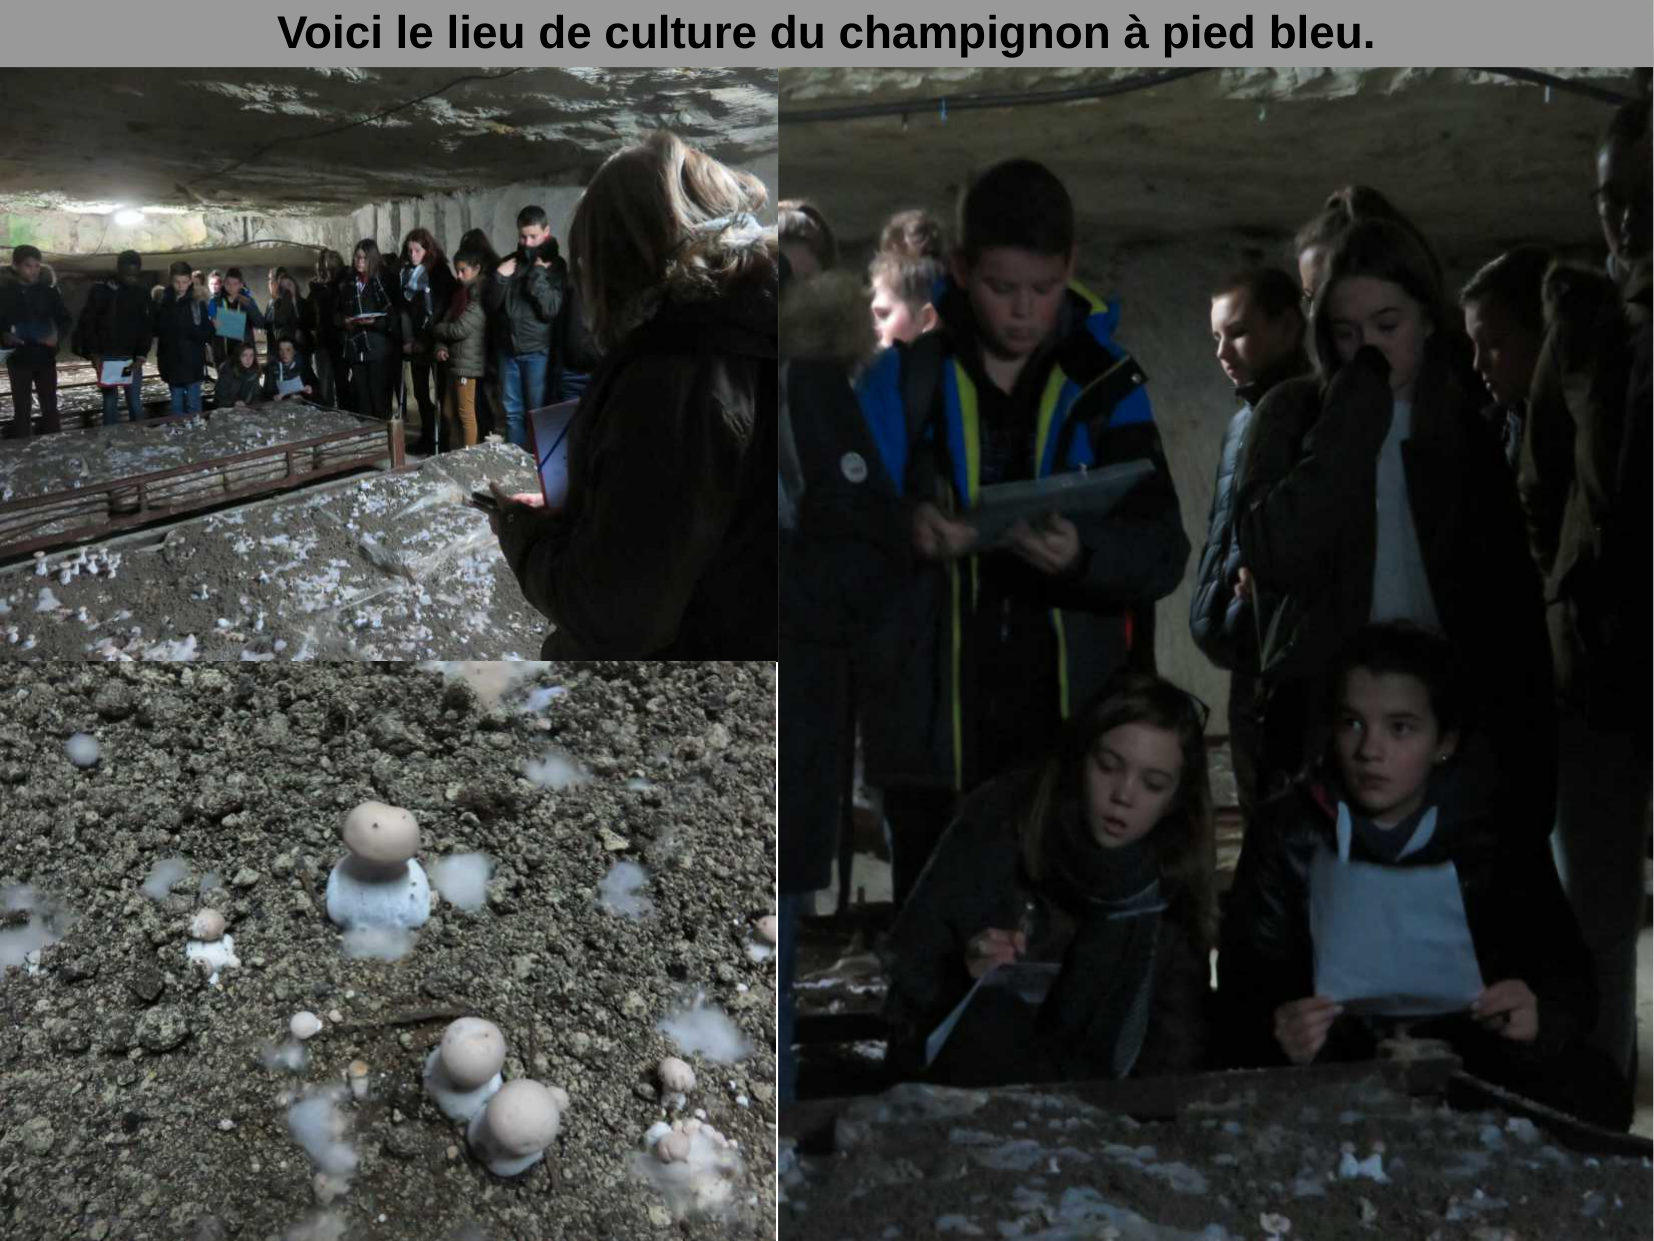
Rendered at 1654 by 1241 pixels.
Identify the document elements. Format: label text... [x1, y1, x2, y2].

picture [0, 68, 1654, 1241]
text_box Voici le lieu de culture du champignon à pied bleu. [0, 0, 1654, 68]
